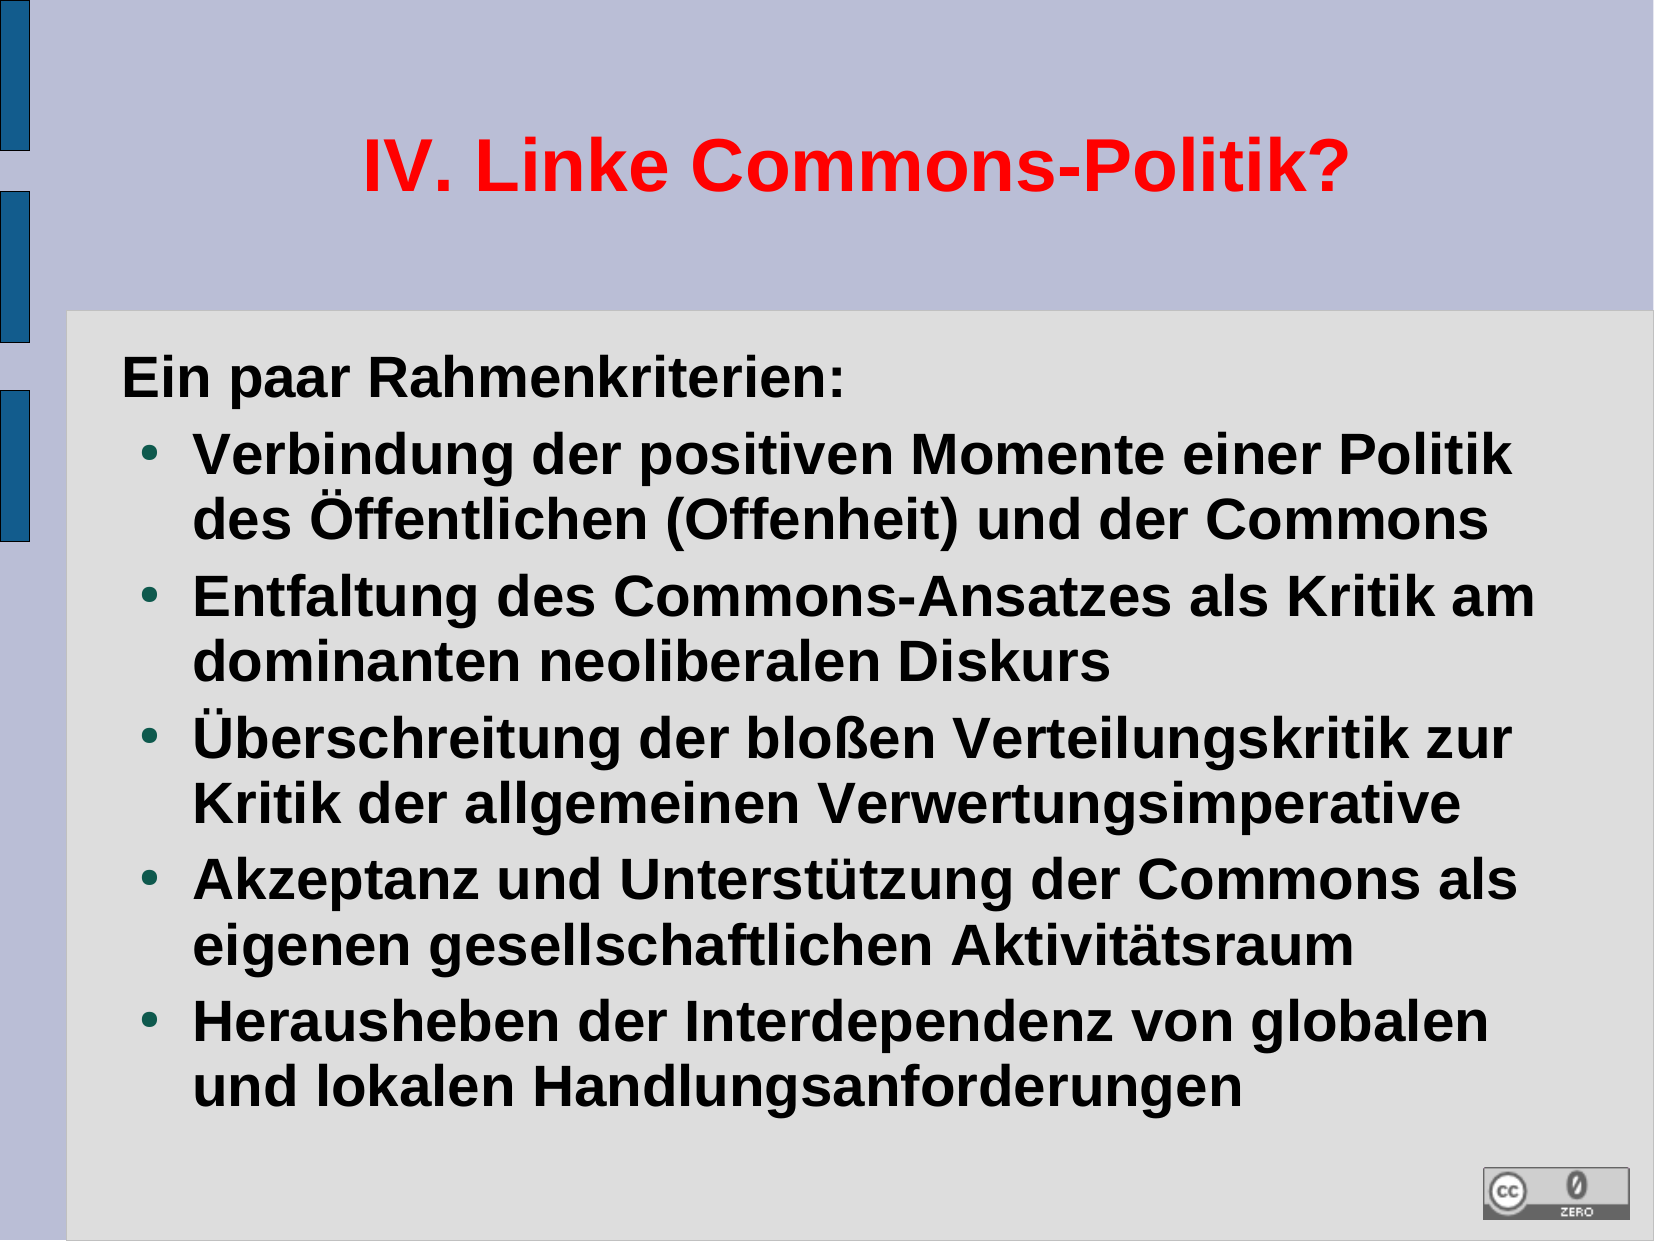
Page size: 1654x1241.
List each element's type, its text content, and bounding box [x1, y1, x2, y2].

picture [1483, 1167, 1630, 1220]
list Ein paar Rahmenkriterien: Verbindung der positiven Momente einer Politik des Öffentlichen (Offenheit) und der Commons Entfaltung des Commons-Ansatzes als Kritik am dominanten neoliberalen Diskurs Überschreitung der bloßen Verteilungskritik zur Kritik der allgemeinen Verwertungsimperative Akzeptanz und Unterstützung der Commons als eigenen gesellschaftlichen Aktivitätsraum Herausheben der Interdependenz von globalen und lokalen Handlungsanforderungen [121, 344, 1595, 1137]
title IV. Linke Commons-Politik? [121, 68, 1595, 262]
